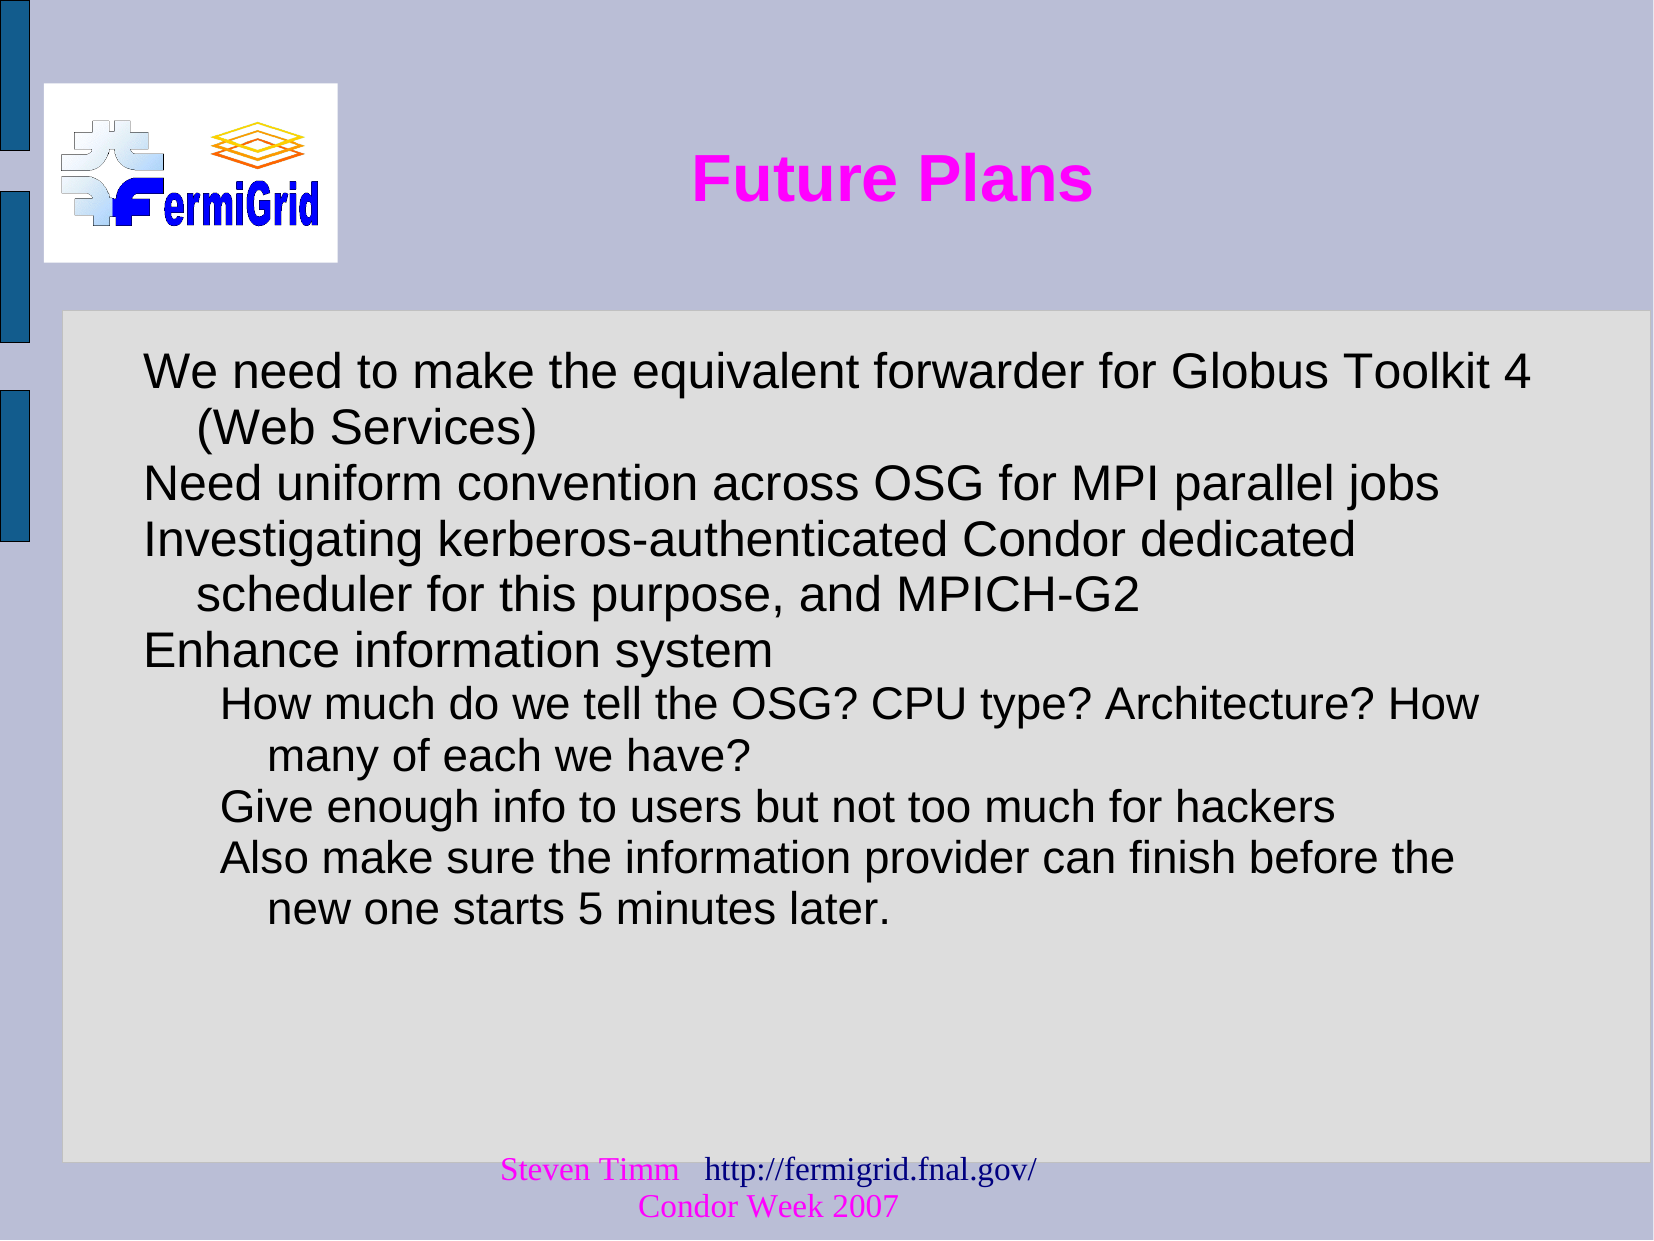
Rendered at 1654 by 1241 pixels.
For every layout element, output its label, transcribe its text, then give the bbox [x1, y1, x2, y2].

title Future Plans [187, 75, 1600, 283]
picture [53, 112, 187, 234]
list We need to make the equivalent forwarder for Globus Toolkit 4 (Web Services) Need uniform convention across OSG for MPI parallel jobs Investigating kerberos-authenticated Condor dedicated scheduler for this purpose, and MPICH-G2 Enhance information system How much do we tell the OSG? CPU type? Architecture? How many of each we have? Give enough info to users but not too much for hackers Also make sure the information provider can finish before the new one starts 5 minutes later. [125, 343, 1538, 1130]
